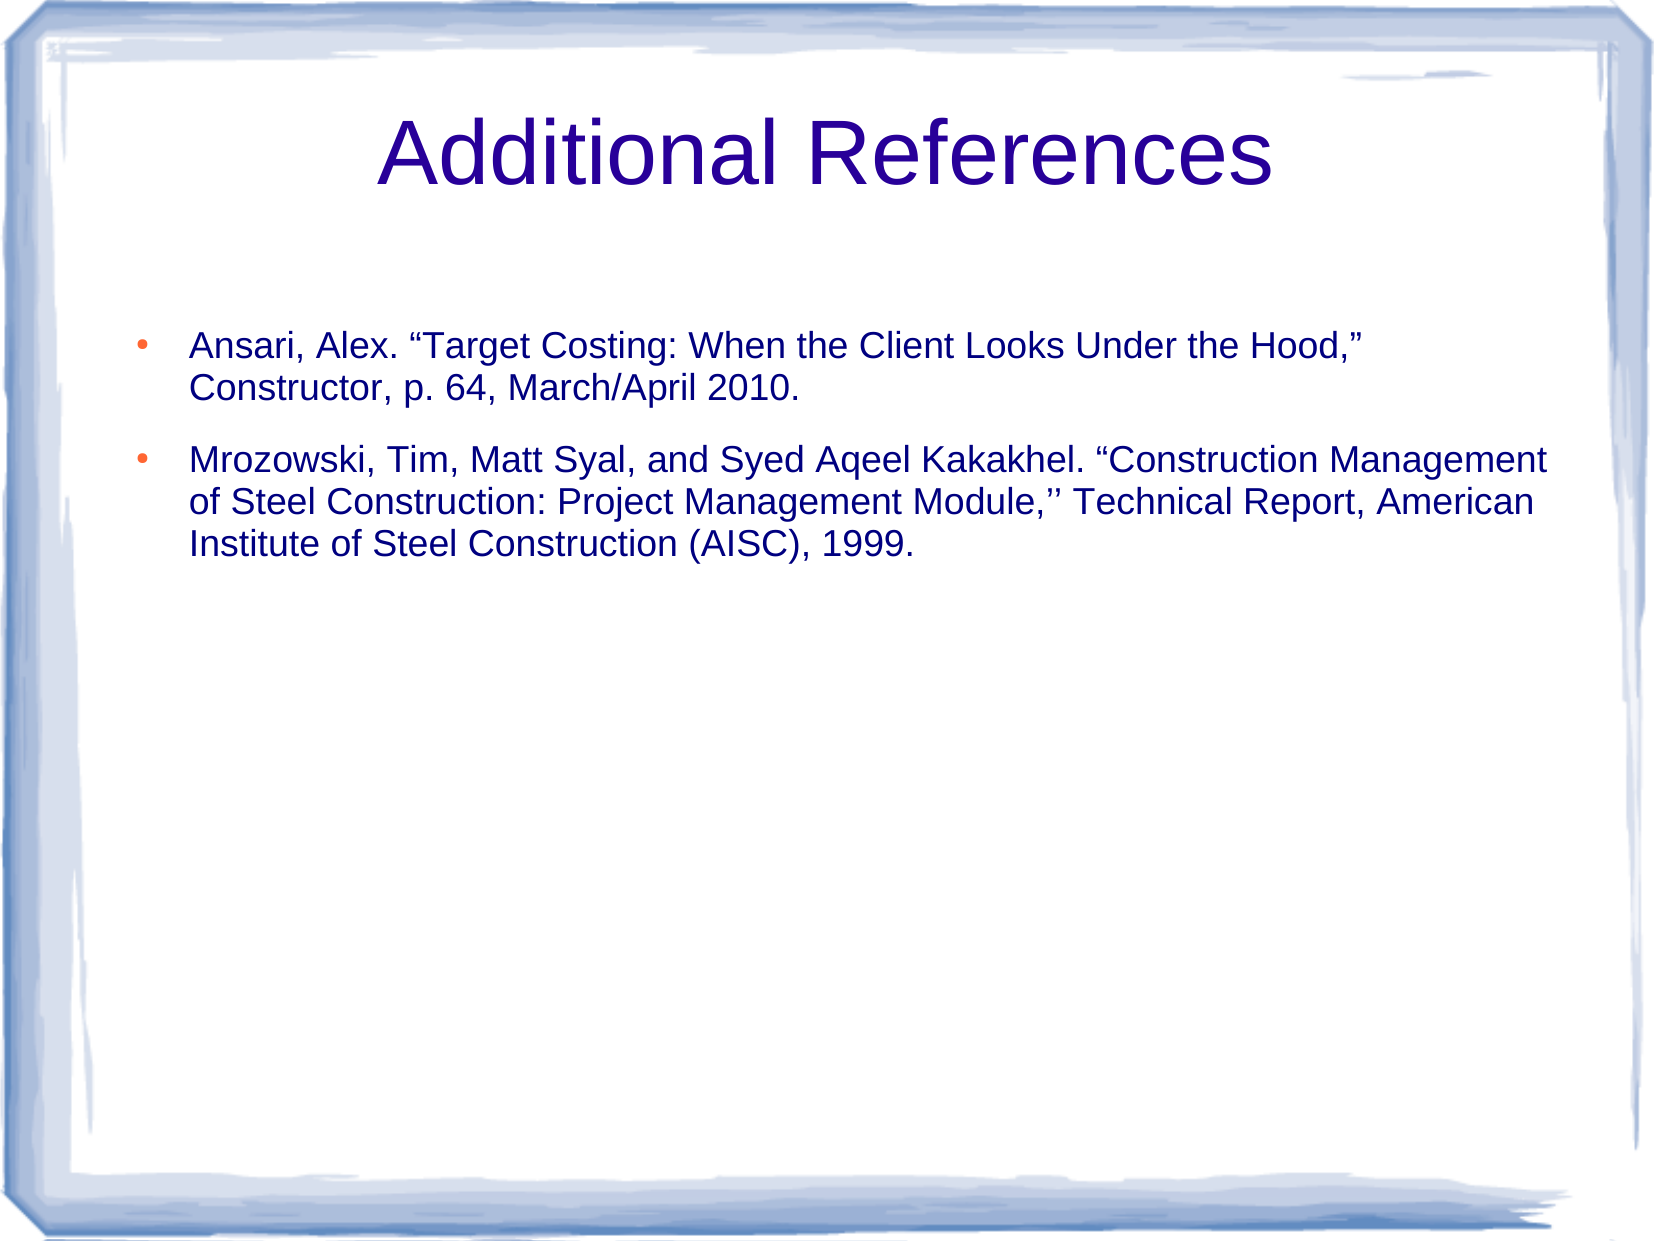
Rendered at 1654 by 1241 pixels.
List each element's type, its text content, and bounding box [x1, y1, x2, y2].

list Ansari, Alex. “Target Costing: When the Client Looks Under the Hood,” Constructor, p. 64, March/April 2010. Mrozowski, Tim, Matt Syal, and Syed Aqeel Kakakhel. “Construction Management of Steel Construction: Project Management Module,’’ Technical Report, American Institute of Steel Construction (AISC), 1999. [118, 324, 1571, 990]
title Additional References [82, 56, 1571, 250]
picture [0, 0, 1654, 1241]
